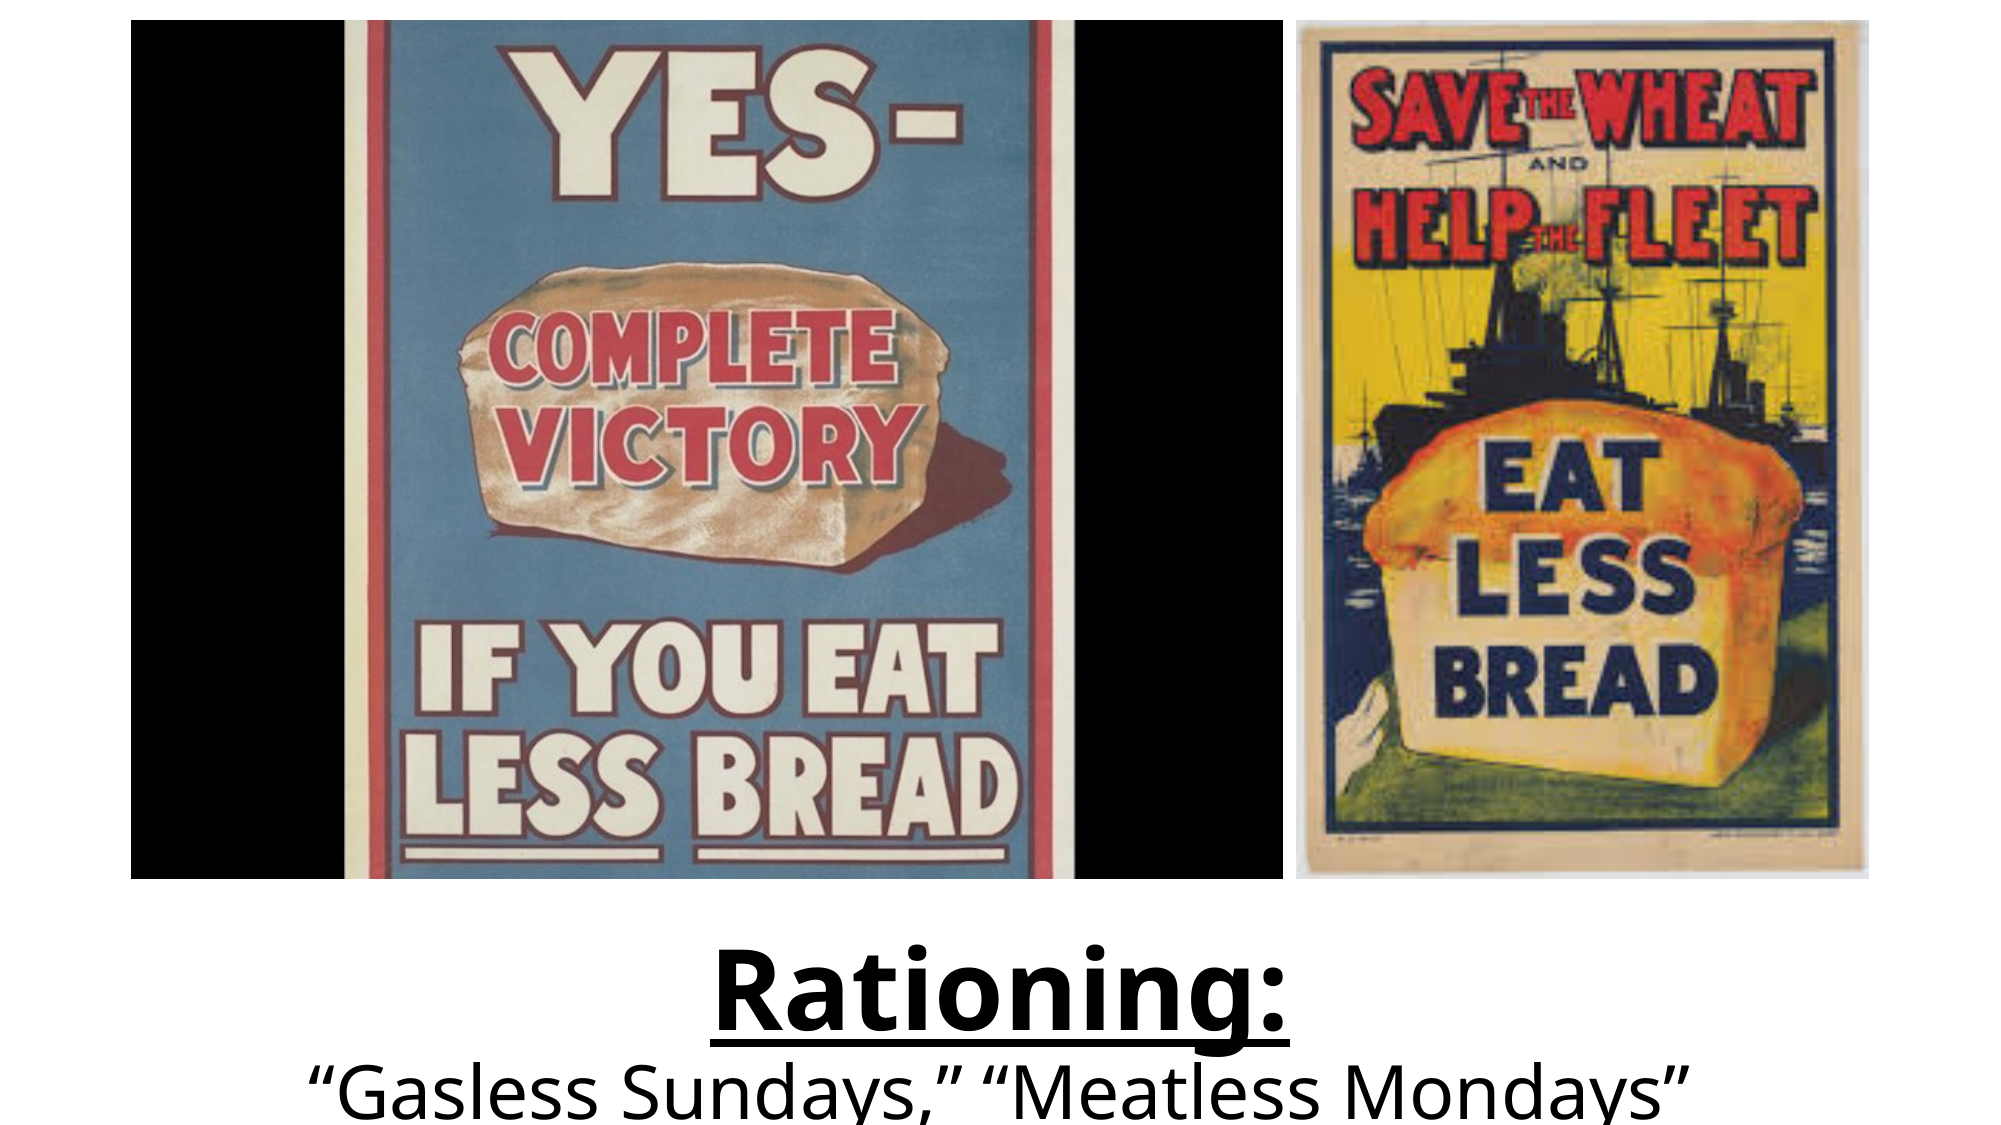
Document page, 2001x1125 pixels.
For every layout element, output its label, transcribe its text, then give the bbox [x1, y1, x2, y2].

picture [1296, 20, 1869, 879]
title Rationing: “Gasless Sundays,” “Meatless Mondays” [137, 926, 1863, 1062]
picture [131, 20, 1283, 879]
